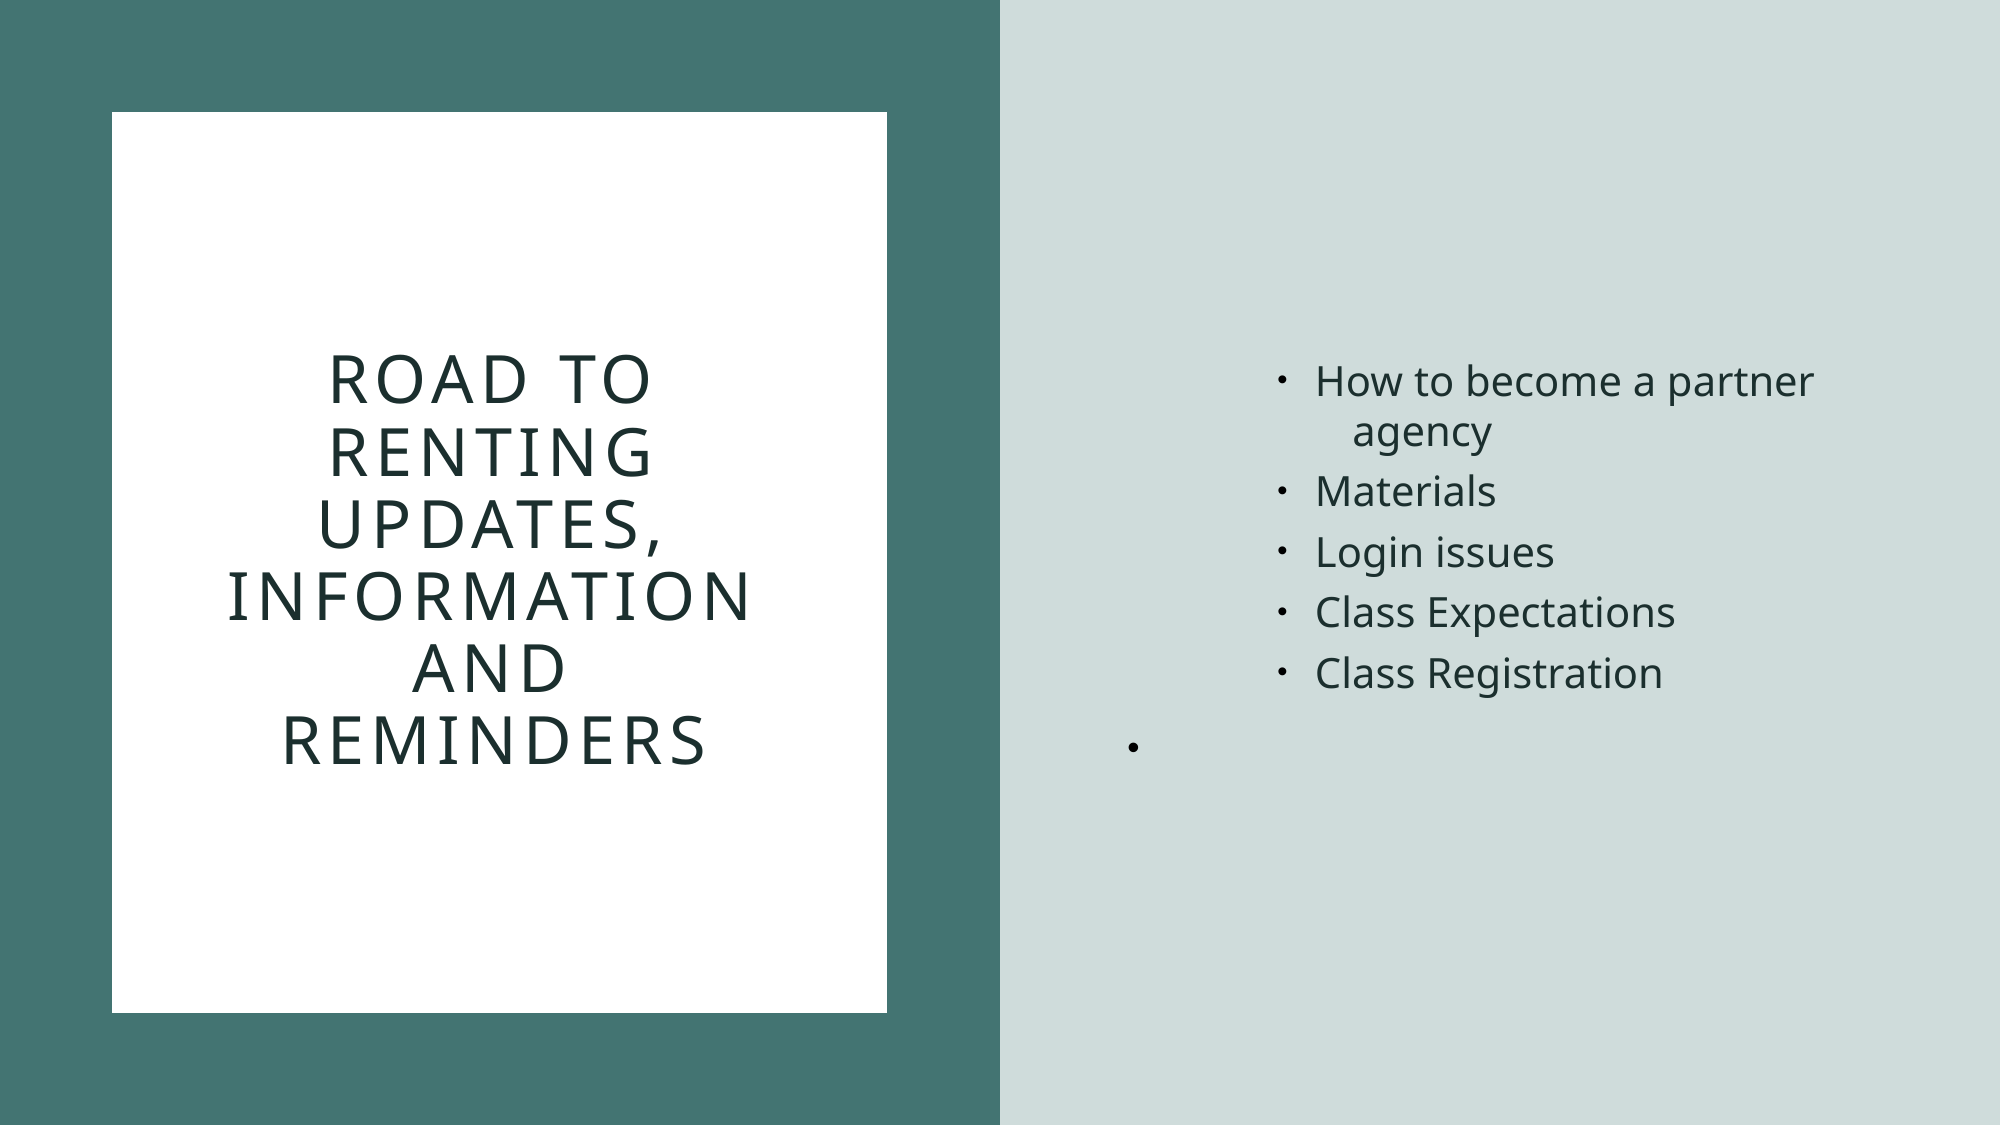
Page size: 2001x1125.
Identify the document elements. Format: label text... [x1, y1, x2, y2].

text_box [0, 0, 2000, 1125]
list How to become a partner agency Materials Login issues Class Expectations Class Registration [1112, 85, 1888, 1047]
title Road to Renting updates, Information and Reminders [189, 224, 798, 901]
